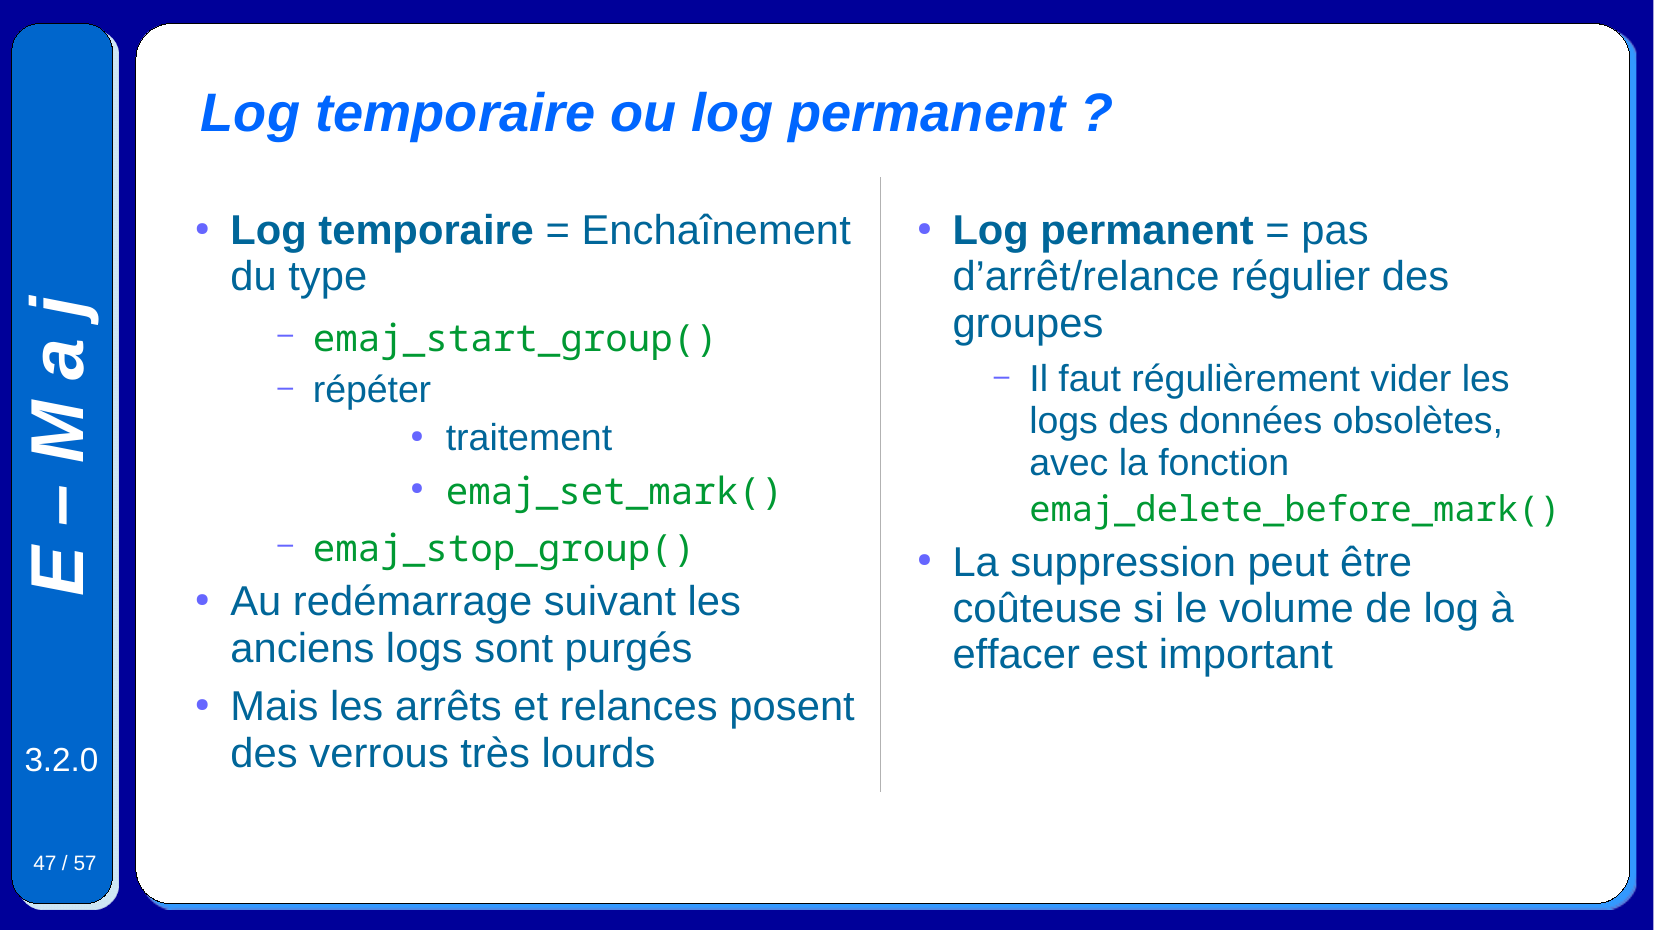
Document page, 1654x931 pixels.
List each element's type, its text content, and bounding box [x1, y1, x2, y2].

title Log temporaire ou log permanent ? [200, 34, 1575, 191]
list Log permanent = pas d’arrêt/relance régulier des groupes Il faut régulièrement vider les logs des données obsolètes, avec la fonction emaj_delete_before_mark() La suppression peut être coûteuse si le volume de log à effacer est important [899, 206, 1588, 827]
list Log temporaire = Enchaînement du type emaj_start_group() répéter traitement emaj_set_mark() emaj_stop_group() Au redémarrage suivant les anciens logs sont purgés Mais les arrêts et relances posent des verrous très lourds [177, 206, 865, 827]
